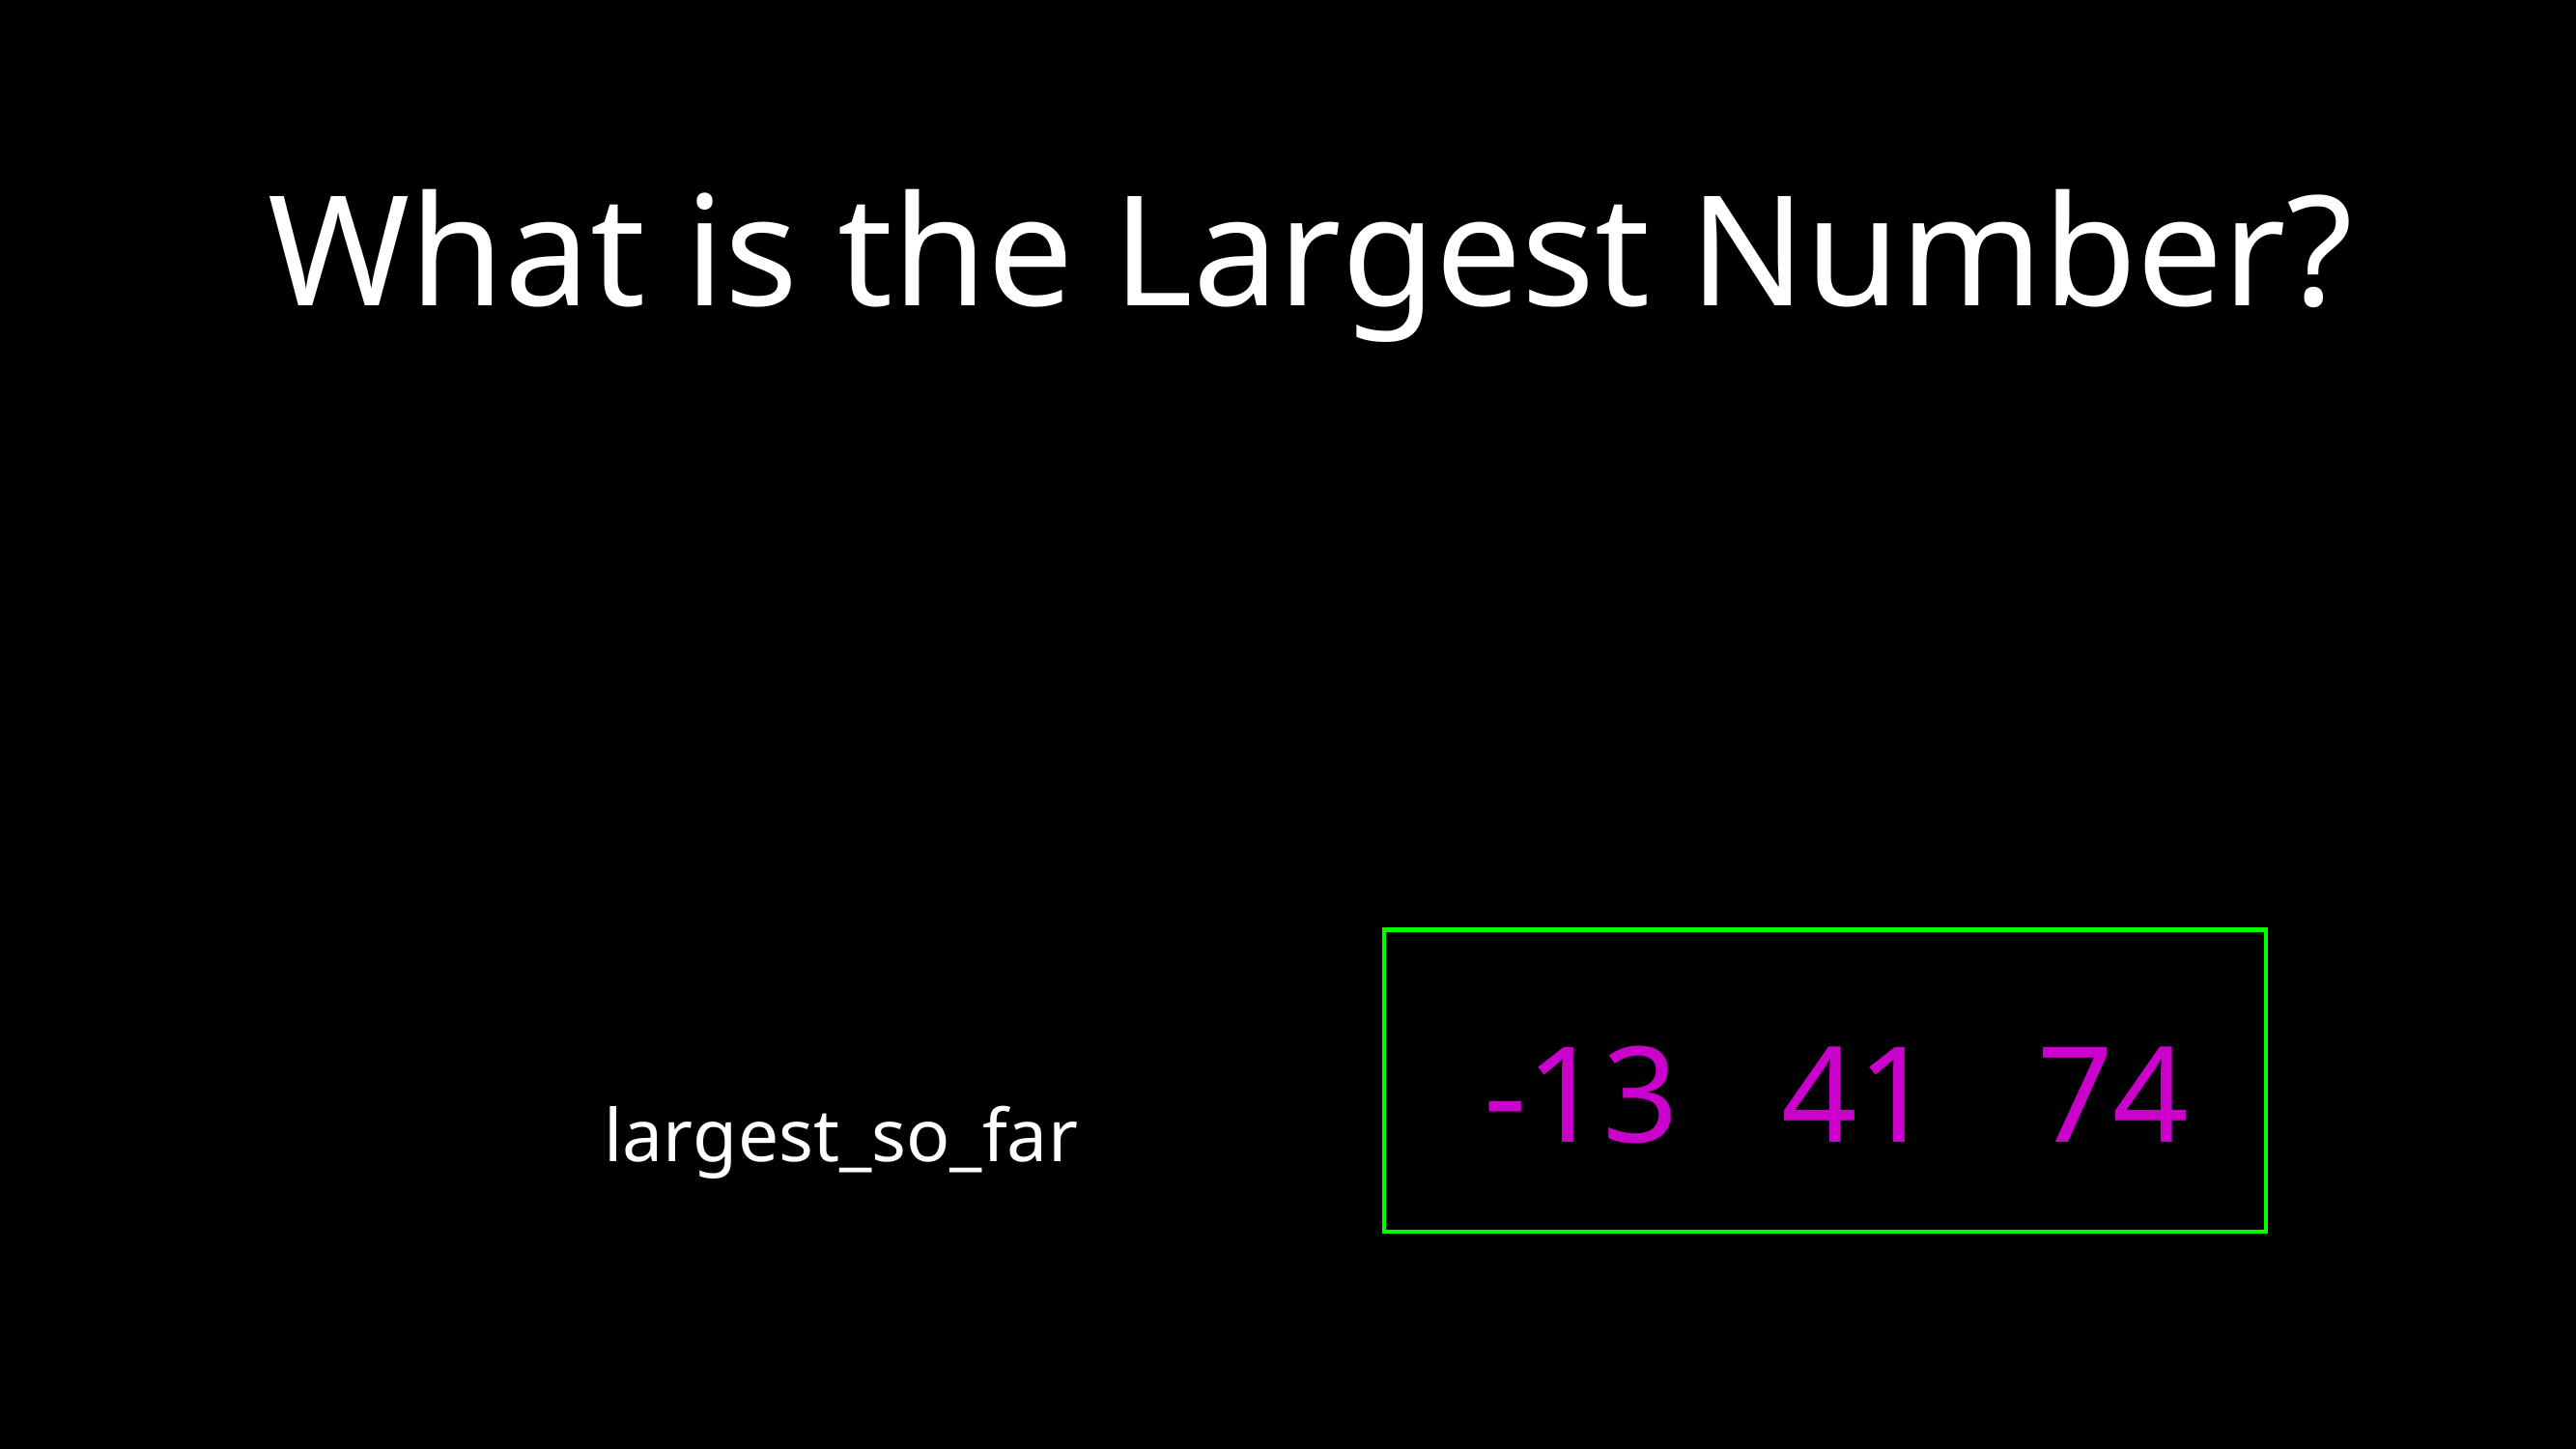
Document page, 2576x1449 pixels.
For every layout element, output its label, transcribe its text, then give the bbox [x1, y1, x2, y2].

text_box What is the Largest Number? [207, 62, 2415, 427]
text_box largest_so_far [589, 1081, 1092, 1183]
text_box -13 41 74 [1457, 1002, 2218, 1177]
